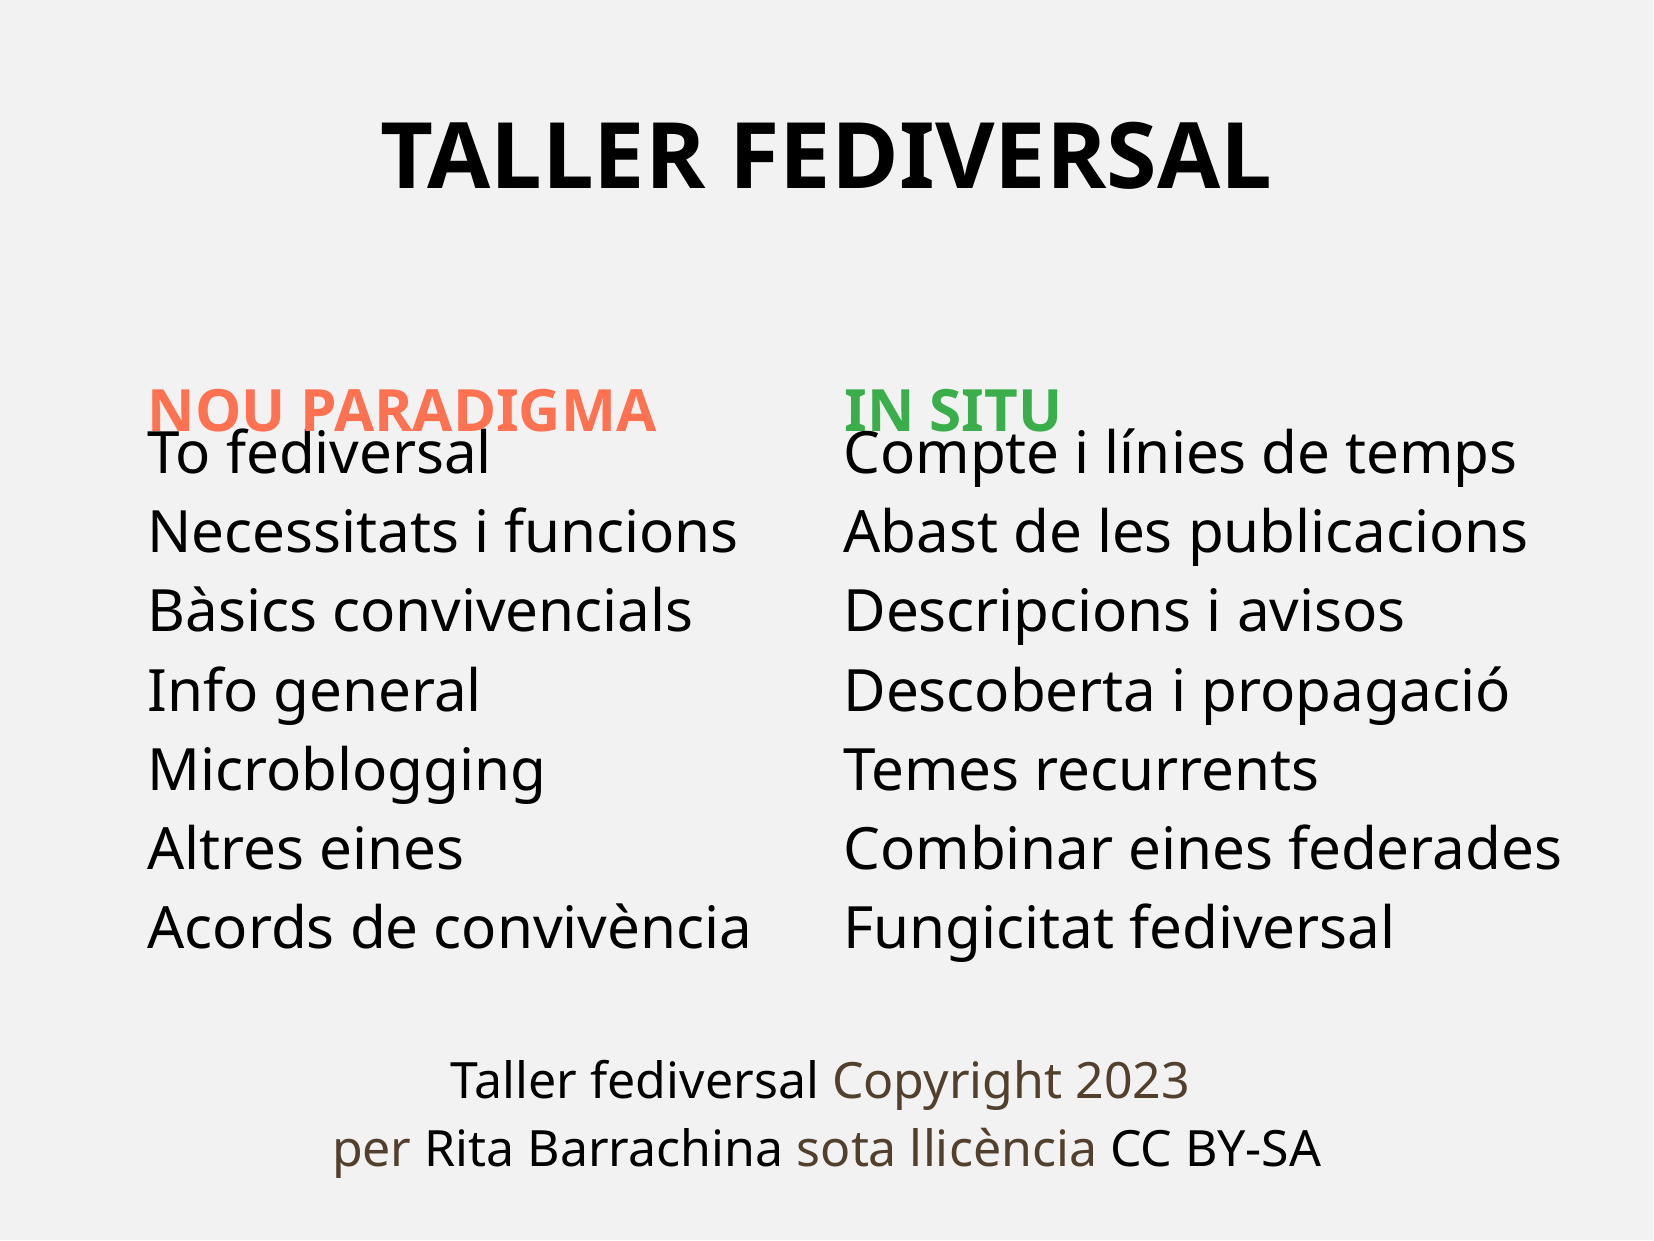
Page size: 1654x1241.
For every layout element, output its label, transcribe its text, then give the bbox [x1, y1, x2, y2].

text_box Compte i línies de temps Abast de les publicacions Descripcions i avisos Descoberta i propagació Temes recurrents Combinar eines federades Fungicitat fediversal [843, 364, 1571, 1013]
text_box NOU PARADIGMA [147, 368, 792, 450]
title Taller fediversal Copyright 2023 per Rita Barrachina sota llicència CC BY-SA [0, 1039, 1654, 1188]
title TALLER FEDIVERSAL [82, 49, 1571, 257]
subtitle To fediversal Necessitats i funcions Bàsics convivencials Info general Microblogging Altres eines Acords de convivència [147, 450, 792, 973]
